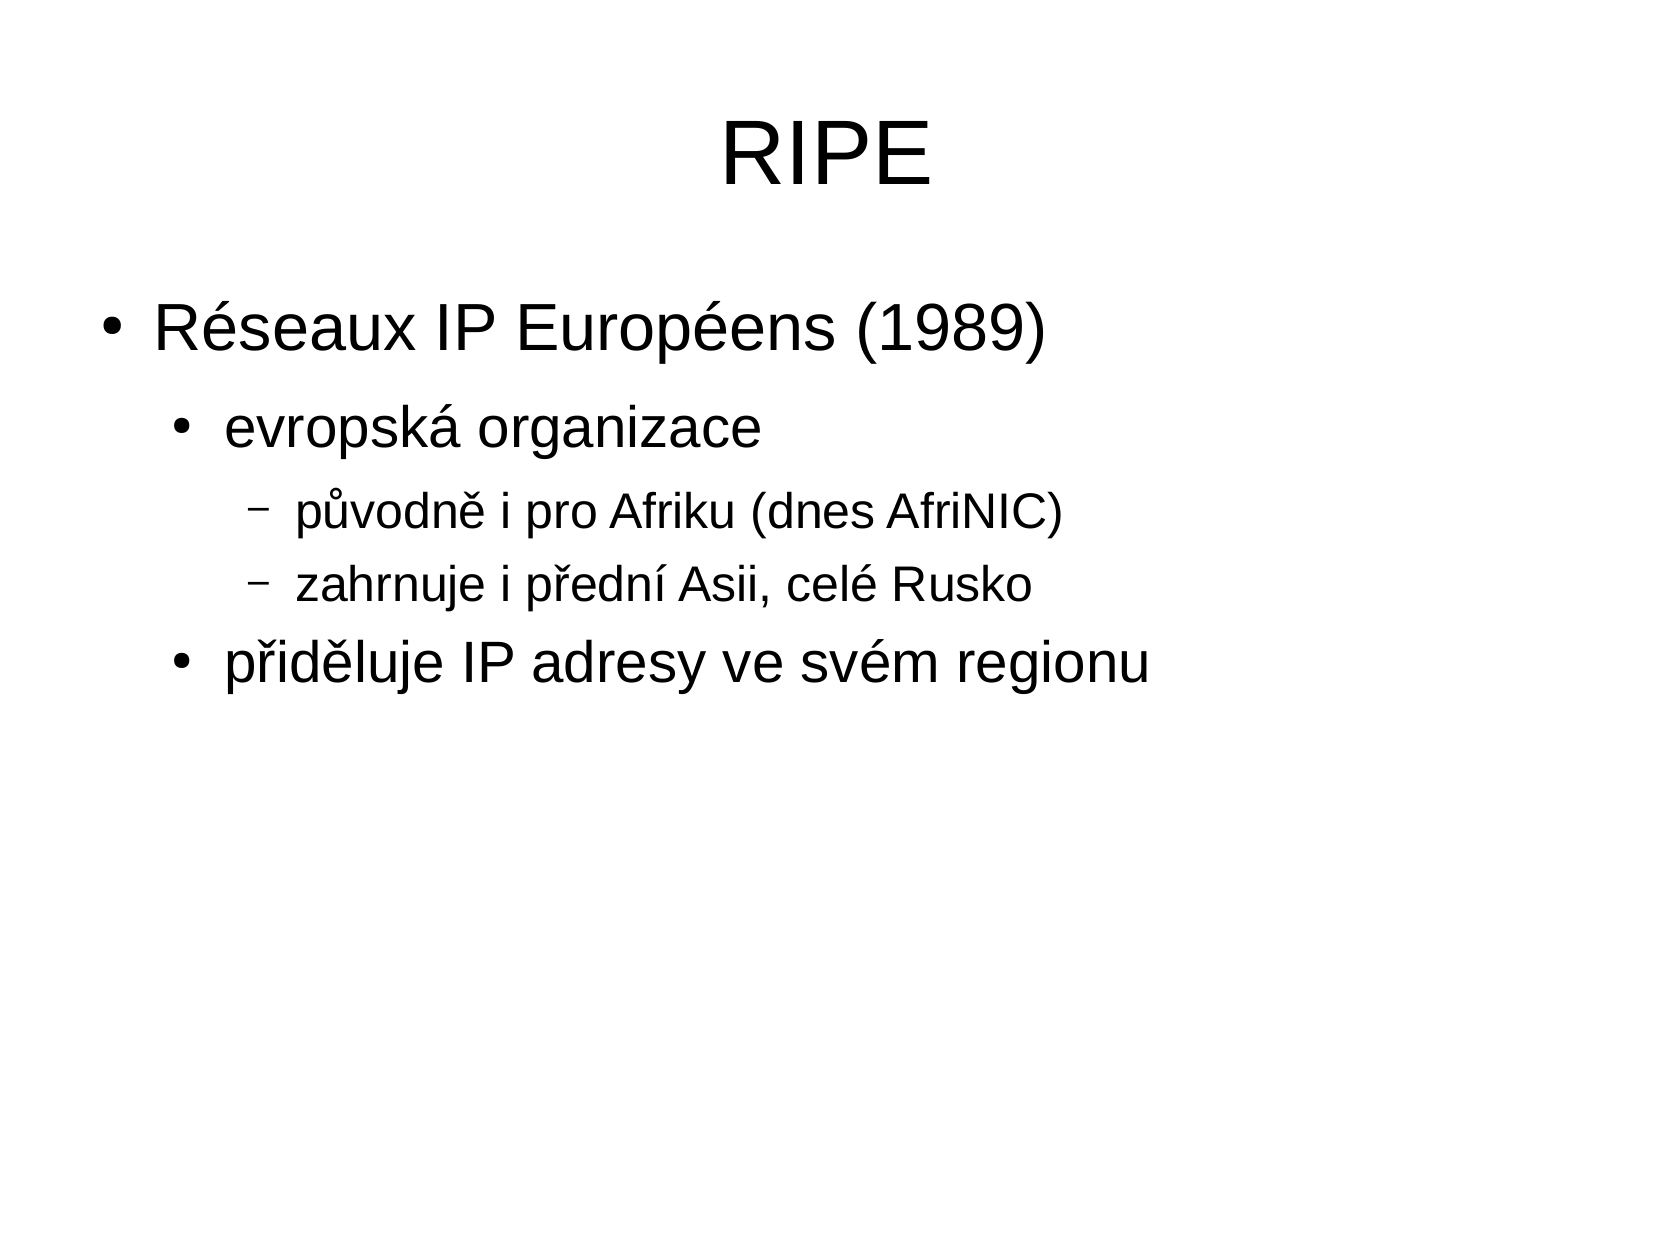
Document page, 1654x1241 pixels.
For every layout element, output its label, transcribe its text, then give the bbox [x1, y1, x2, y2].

title RIPE [82, 49, 1571, 257]
list Réseaux IP Européens (1989) evropská organizace původně i pro Afriku (dnes AfriNIC) zahrnuje i přední Asii, celé Rusko přiděluje IP adresy ve svém regionu [82, 290, 1571, 1010]
